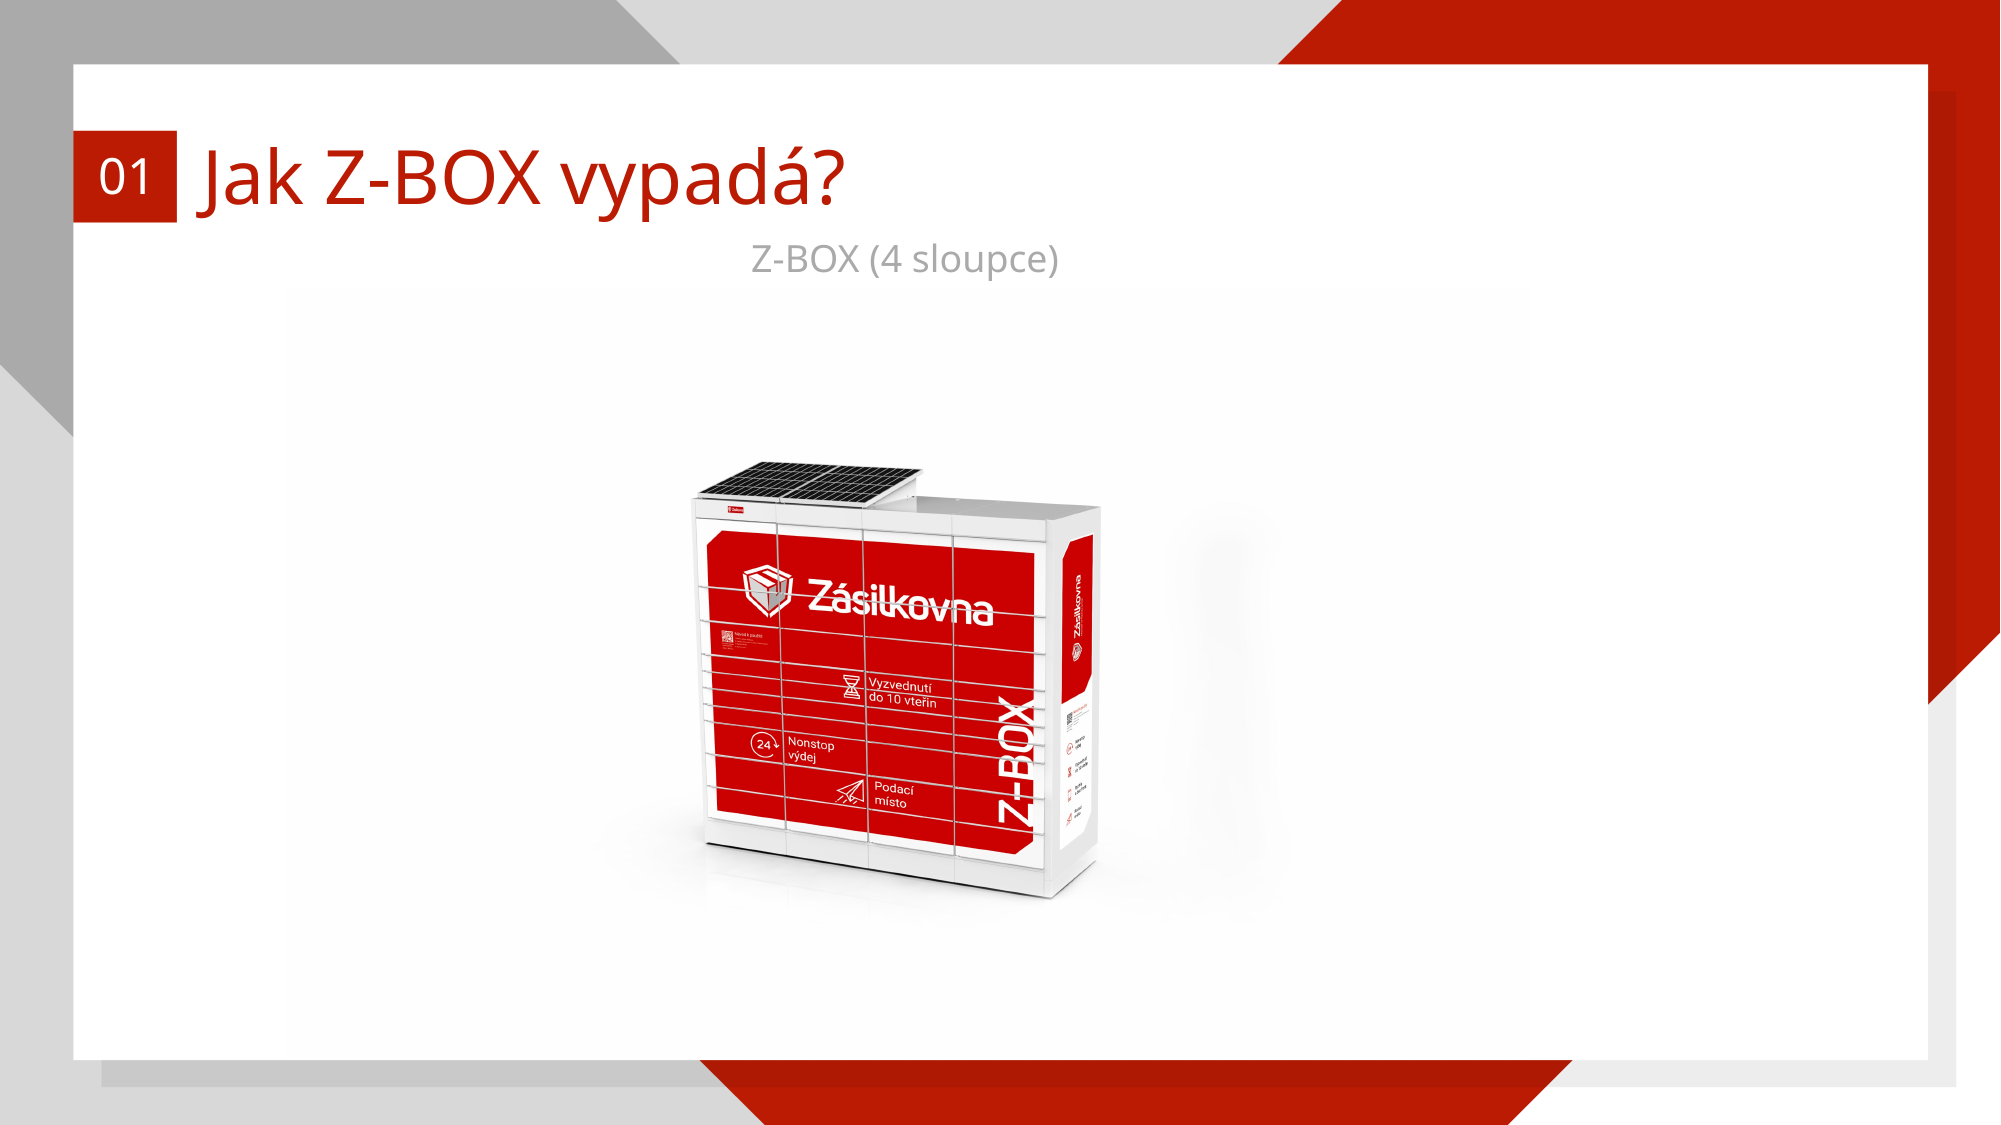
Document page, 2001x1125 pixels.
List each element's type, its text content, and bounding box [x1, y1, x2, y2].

picture [0, 0, 2000, 1125]
text_box 01 [83, 137, 162, 213]
text_box Jak Z-BOX vypadá? [187, 121, 978, 228]
text_box Z-BOX (4 sloupce) [736, 228, 1157, 288]
